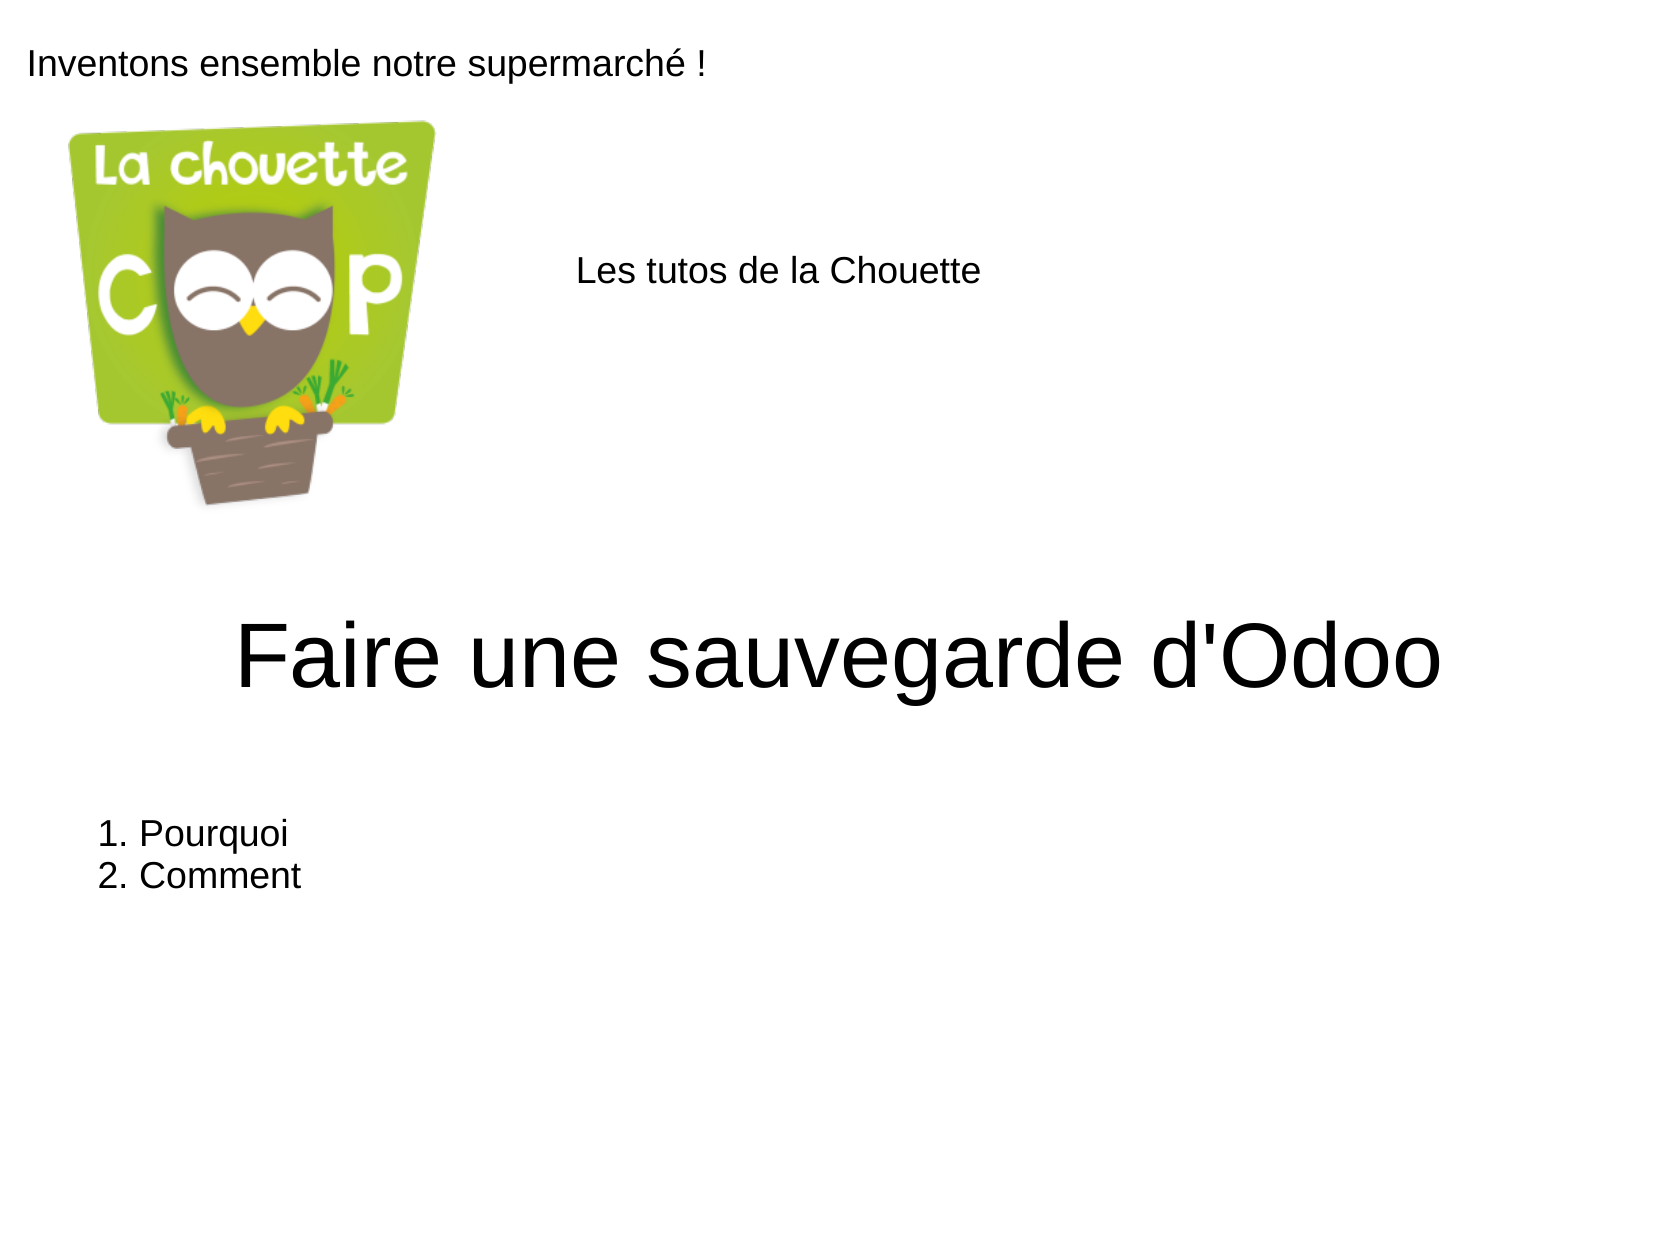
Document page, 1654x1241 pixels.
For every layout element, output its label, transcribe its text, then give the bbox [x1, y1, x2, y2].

picture [59, 106, 447, 514]
text_box 1. Pourquoi 2. Comment [82, 805, 1571, 905]
text_box Inventons ensemble notre supermarché ! [11, 35, 722, 93]
text_box Les tutos de la Chouette [561, 242, 1271, 299]
subtitle Faire une sauvegarde d'Odoo [82, 496, 1571, 805]
